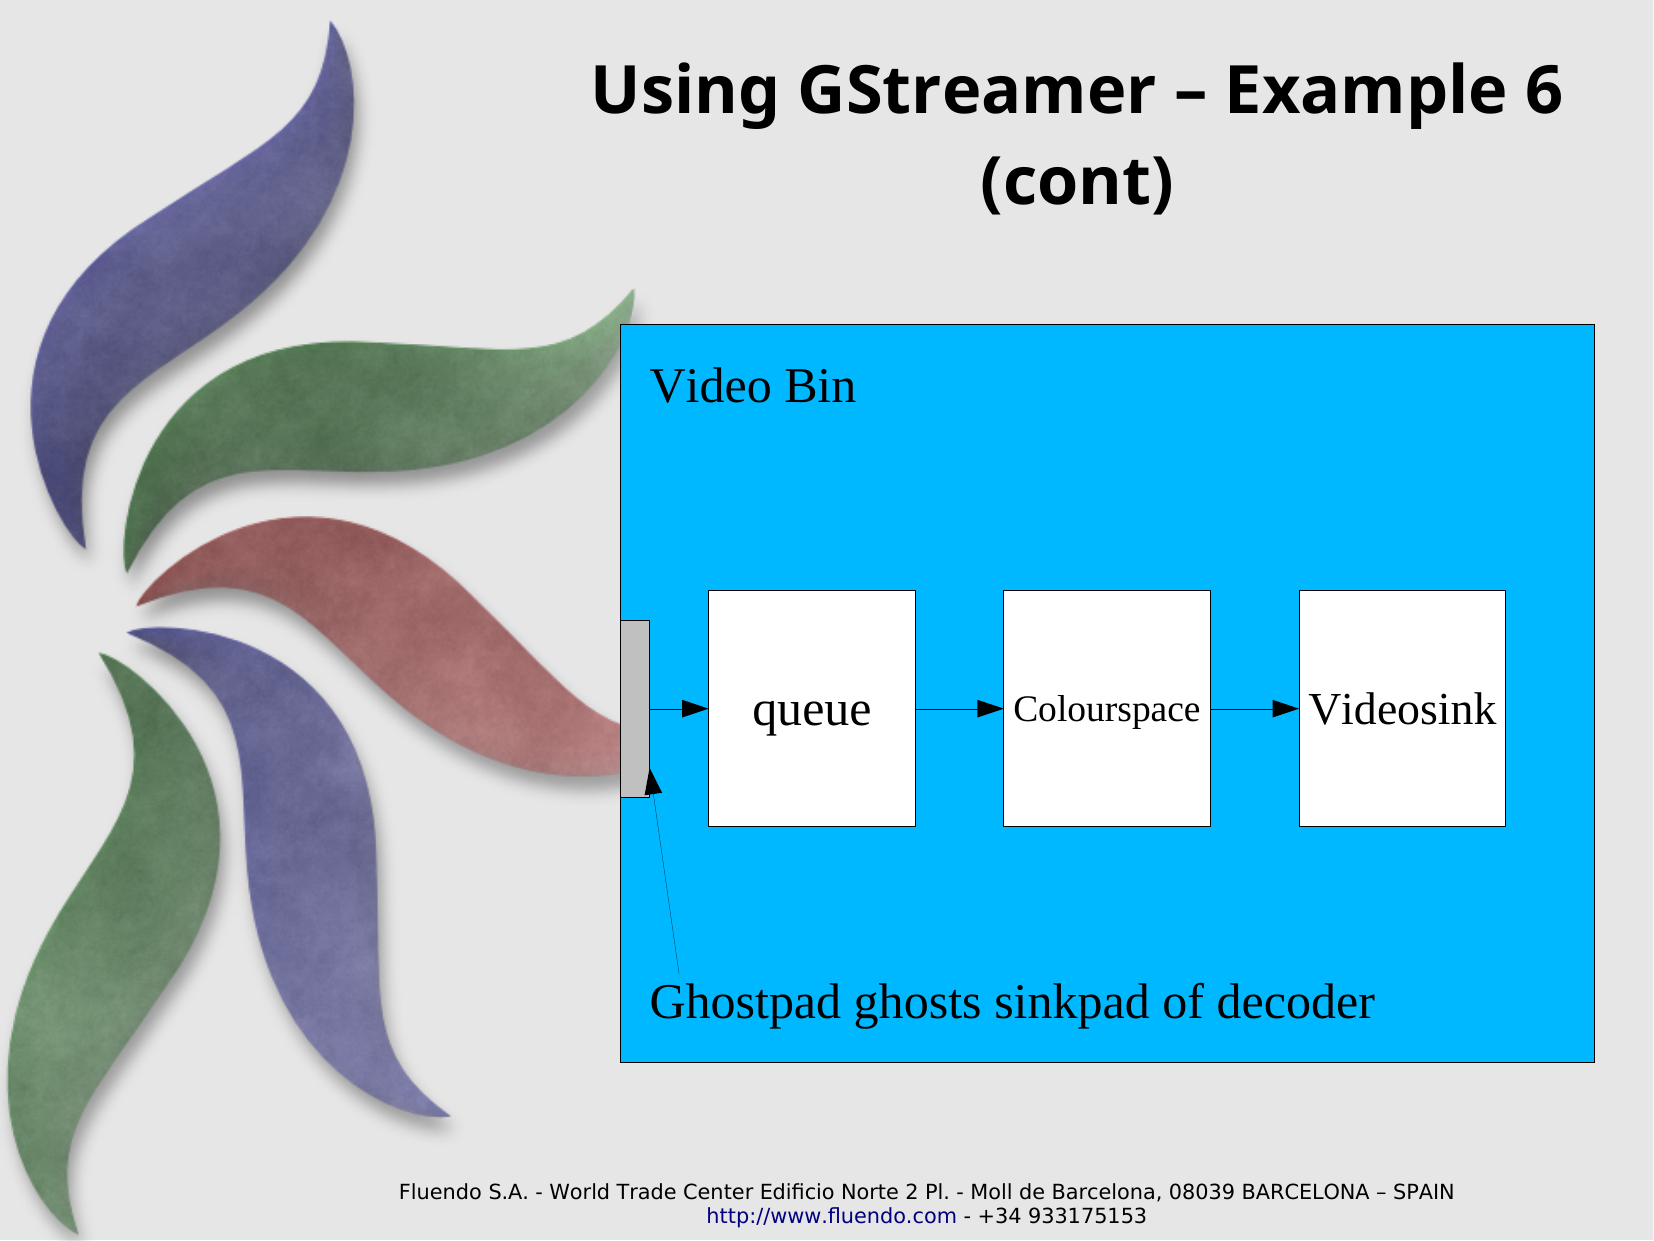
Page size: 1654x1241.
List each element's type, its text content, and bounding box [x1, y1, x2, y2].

text_box Videosink [1299, 590, 1506, 827]
text_box Colourspace [1003, 590, 1211, 827]
text_box [620, 324, 1595, 1063]
text_box Video Bin [649, 358, 857, 419]
text_box Ghostpad ghosts sinkpad of decoder [649, 974, 1376, 1035]
picture [0, 0, 711, 1241]
title Using GStreamer – Example 6 (cont) [561, 52, 1595, 214]
text_box queue [708, 590, 916, 827]
